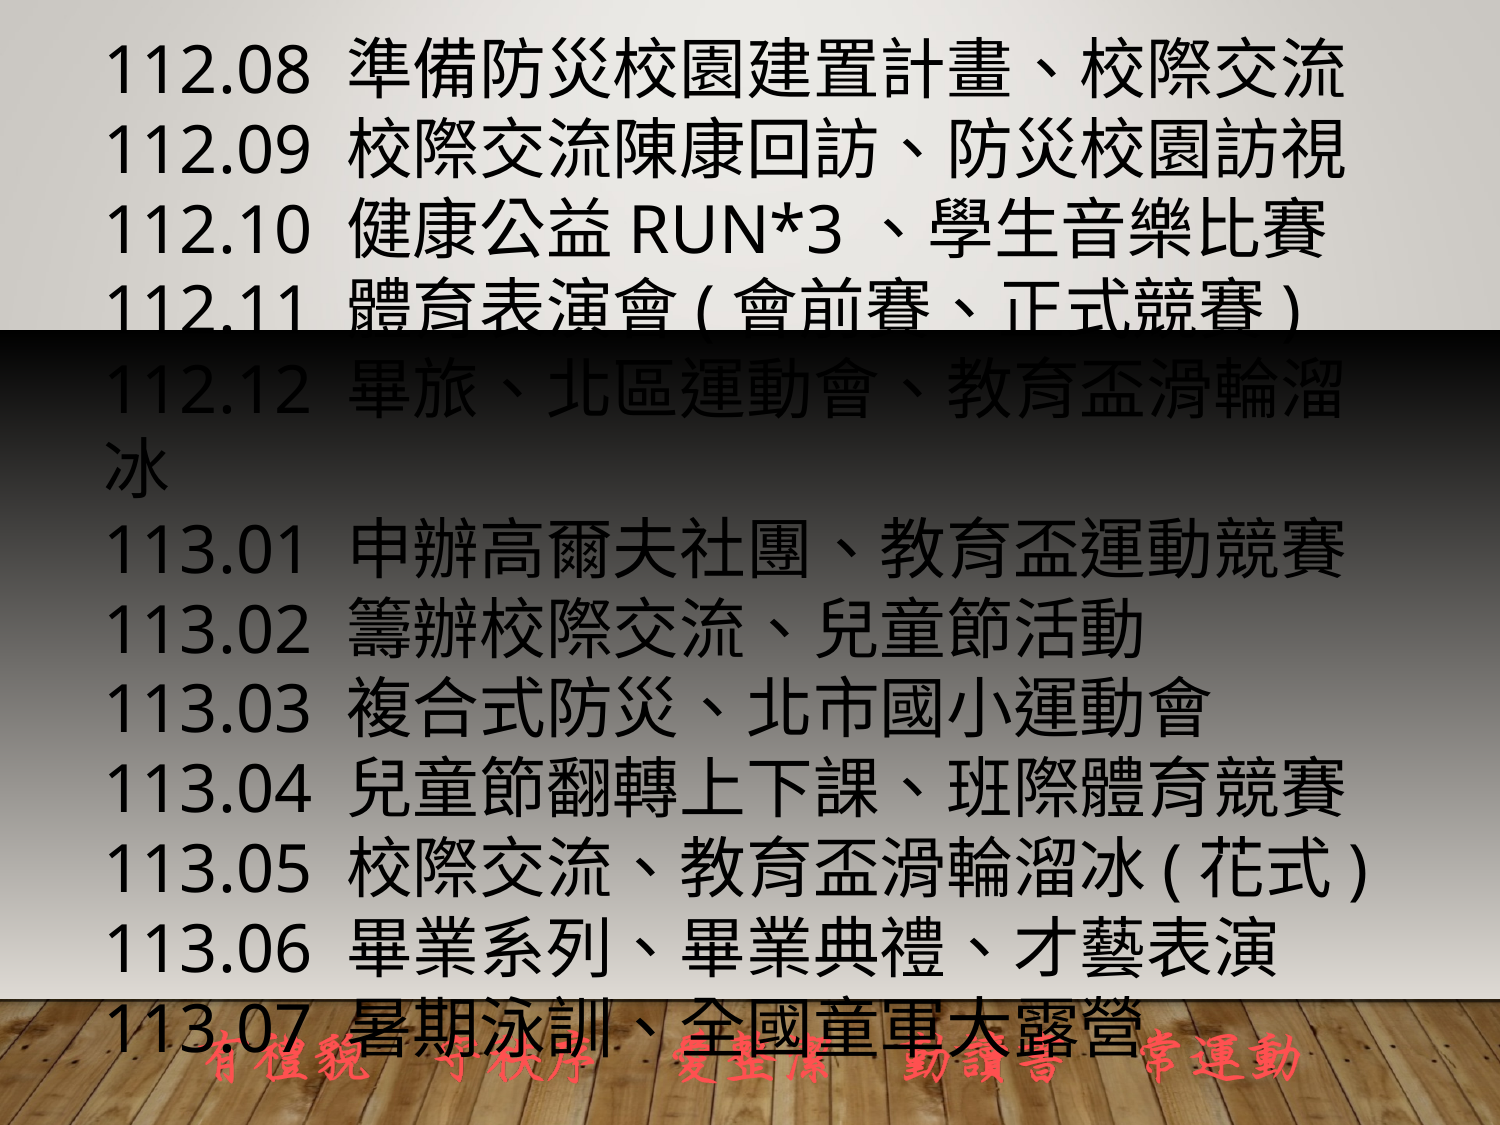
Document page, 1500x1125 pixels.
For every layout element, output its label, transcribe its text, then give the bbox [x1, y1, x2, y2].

text_box 112.08 準備防災校園建置計畫、校際交流 112.09 校際交流陳康回訪、防災校園訪視 112.10 健康公益RUN*3、學生音樂比賽 112.11 體育表演會(會前賽、正式競賽) 112.12 畢旅、北區運動會、教育盃滑輪溜冰 113.01 申辦高爾夫社團、教育盃運動競賽 113.02 籌辦校際交流、兒童節活動 113.03 複合式防災、北市國小運動會 113.04 兒童節翻轉上下課、班際體育競賽 113.05 校際交流、教育盃滑輪溜冰(花式) 113.06 畢業系列、畢業典禮、才藝表演 113.07 暑期泳訓、全國童軍大露營 [88, 19, 1412, 1004]
